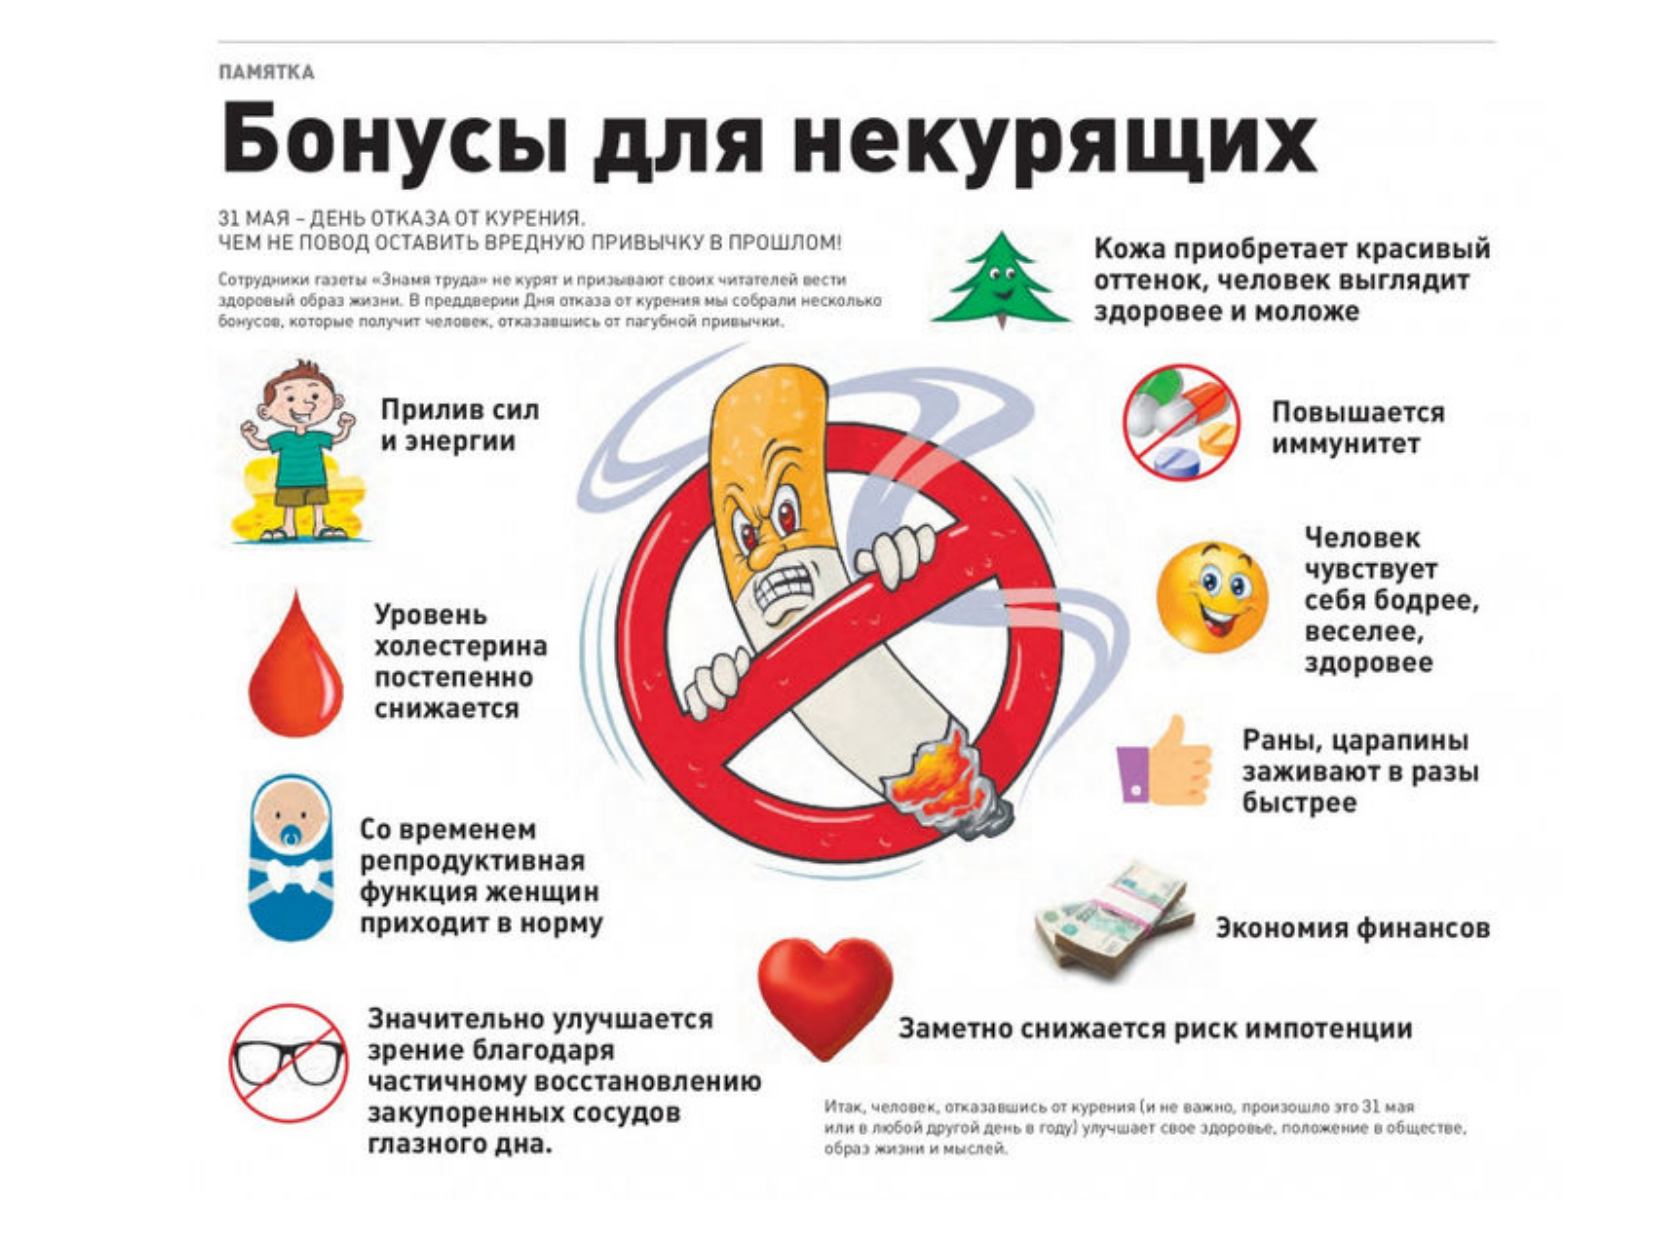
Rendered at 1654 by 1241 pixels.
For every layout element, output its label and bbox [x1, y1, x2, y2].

picture [159, 38, 1562, 1201]
